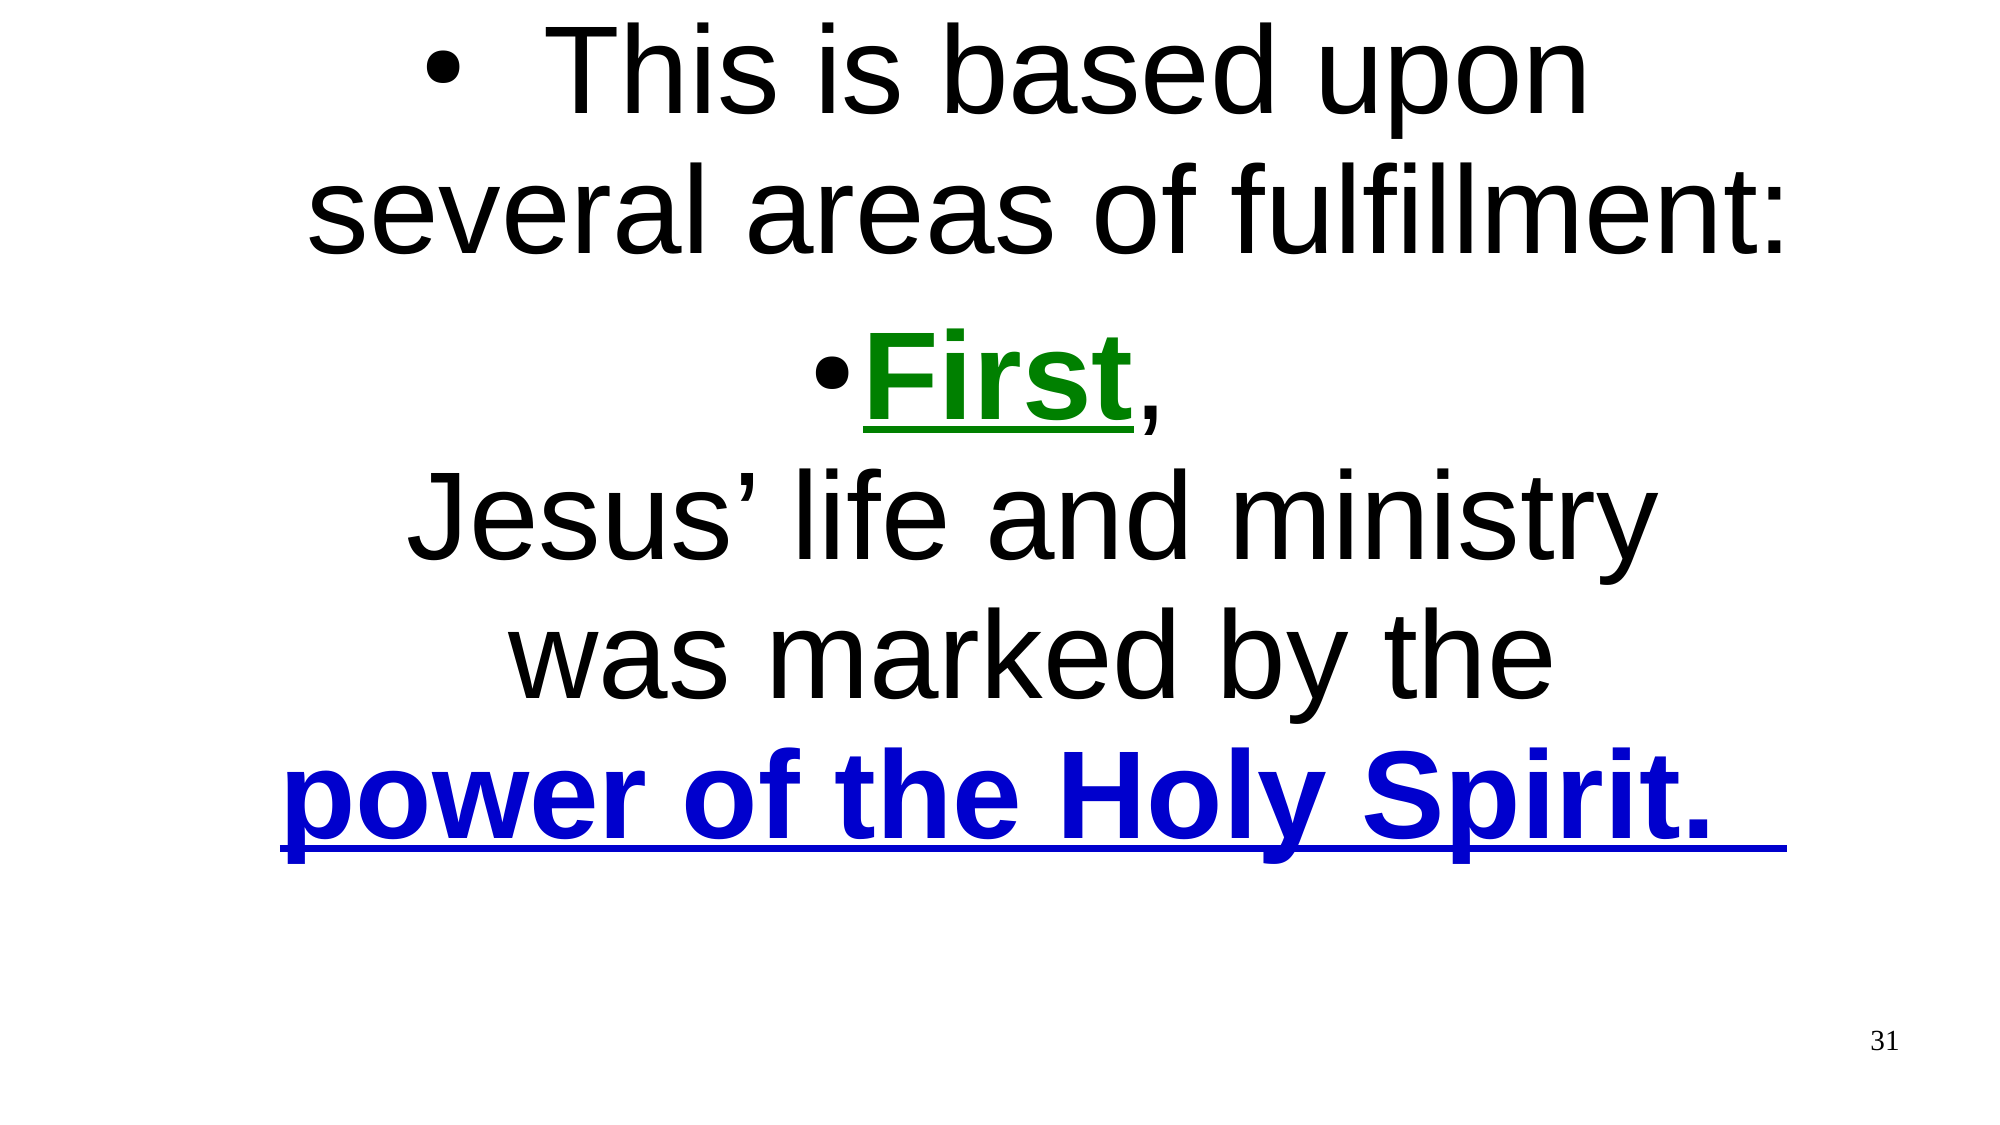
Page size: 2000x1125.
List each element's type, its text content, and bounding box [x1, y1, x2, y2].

list This is based upon several areas of fulfillment: First, Jesus’ life and ministry was marked by the power of the Holy Spirit. [0, 0, 1996, 1123]
